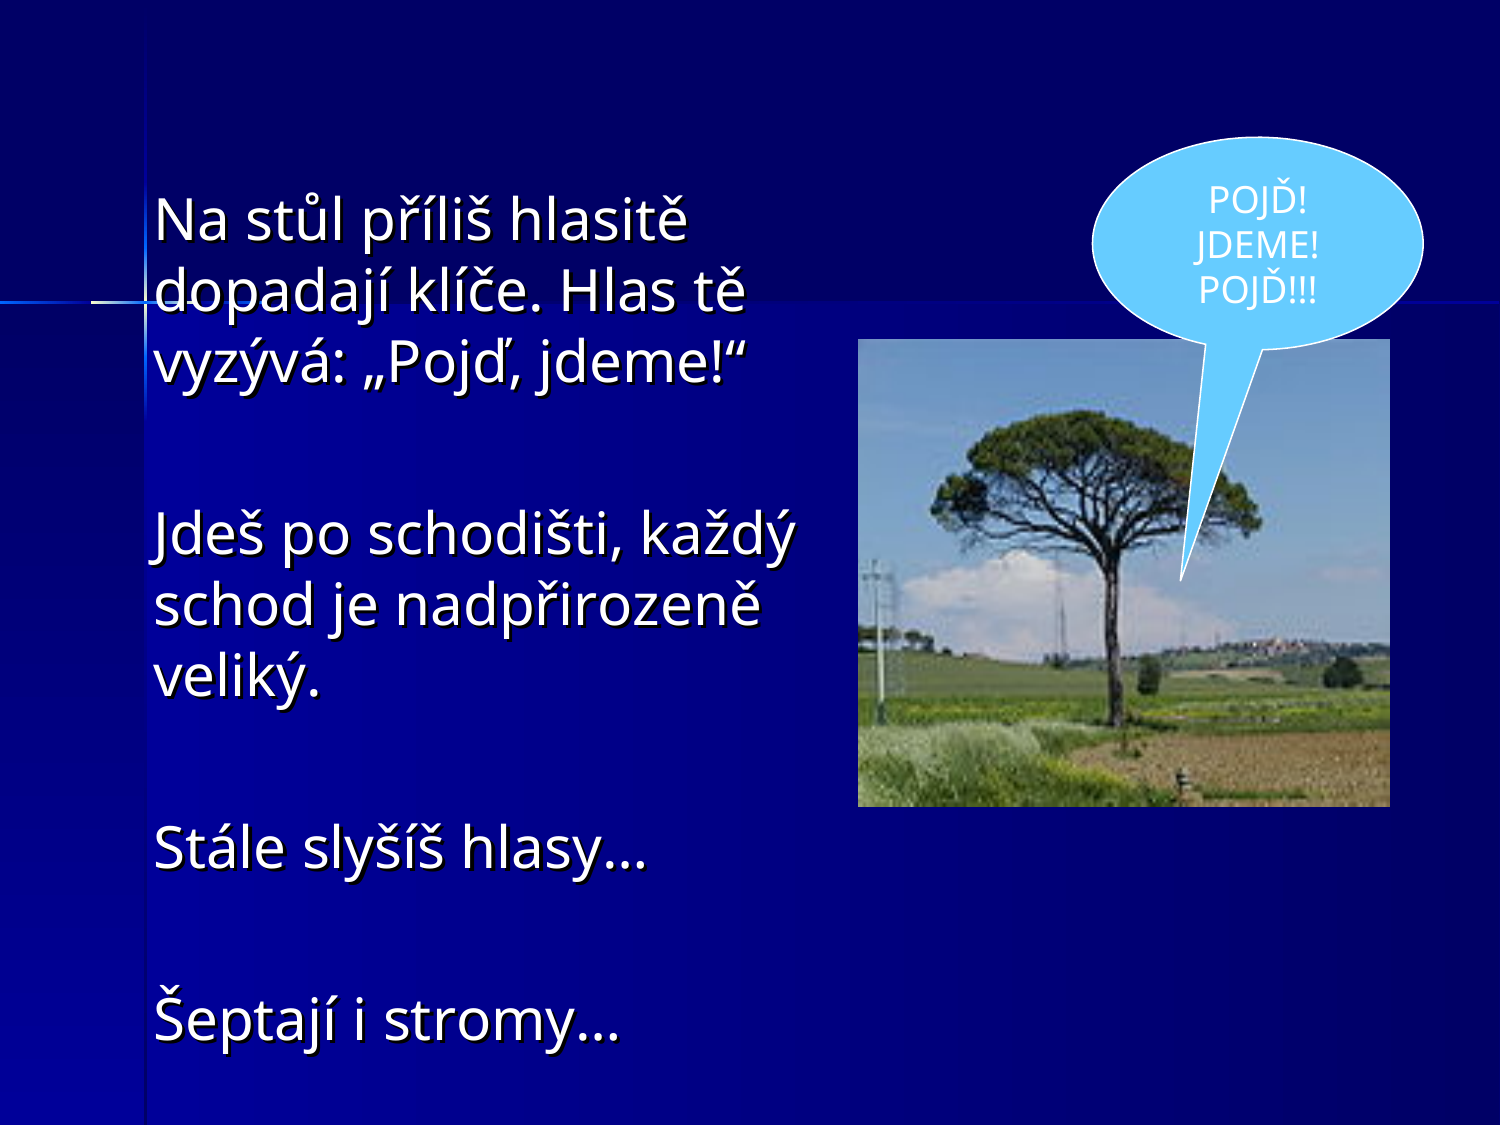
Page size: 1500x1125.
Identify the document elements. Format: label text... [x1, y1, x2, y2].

text_box POJĎ! JDEME! POJĎ!!! [1092, 137, 1424, 582]
list Na stůl příliš hlasitě dopadají klíče. Hlas tě vyzývá: „Pojď, jdeme!“ Jdeš po schodišti, každý schod je nadpřirozeně veliký. Stále slyšíš hlasy… Šeptají i stromy… [82, 175, 820, 1009]
text_box [858, 339, 1390, 807]
